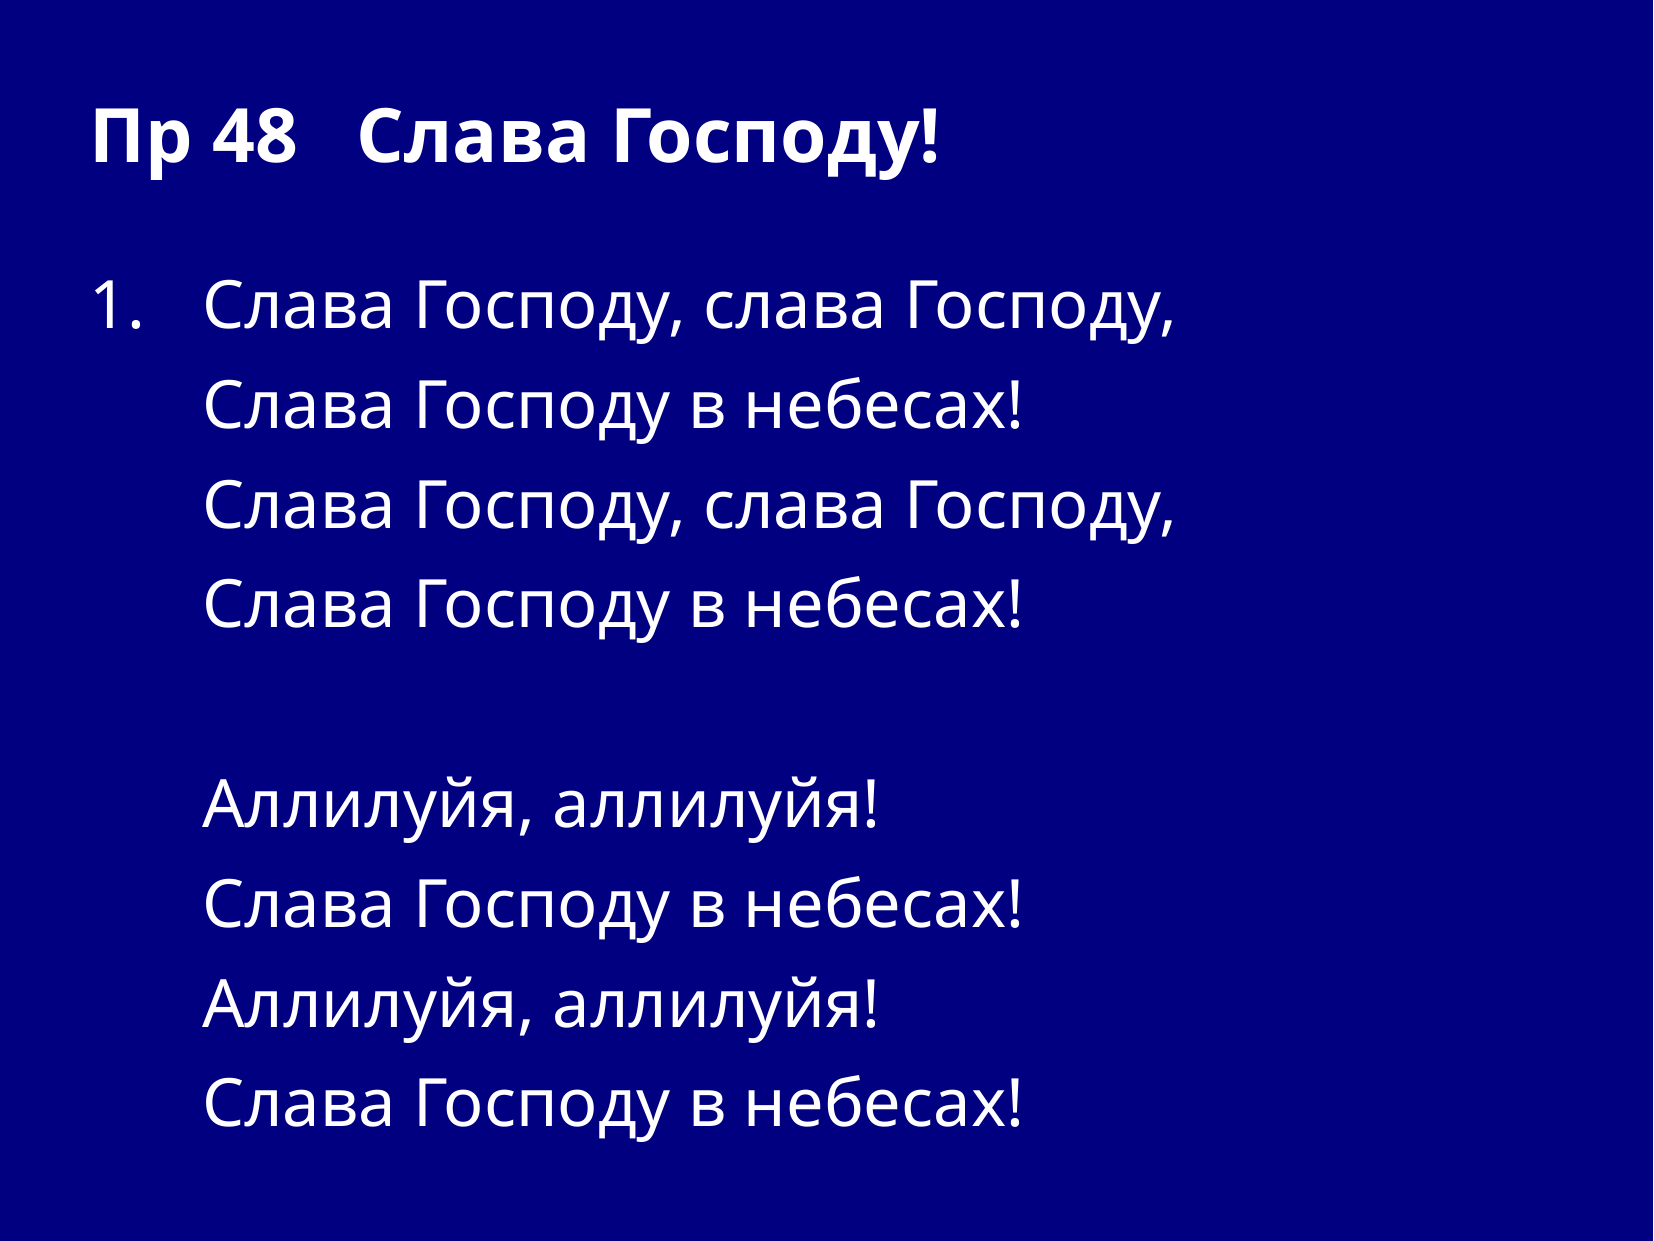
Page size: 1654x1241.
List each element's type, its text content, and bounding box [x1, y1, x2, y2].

text_box 1. Слава Господу, слава Господу, Слава Господу в небесах! Слава Господу, слава Господу, Слава Господу в небесах! Аллилуйя, аллилуйя! Слава Господу в небесах! Аллилуйя, аллилуйя! Слава Господу в небесах! [75, 188, 1576, 1163]
text_box Пр 48 Слава Господу! [75, 75, 1576, 188]
